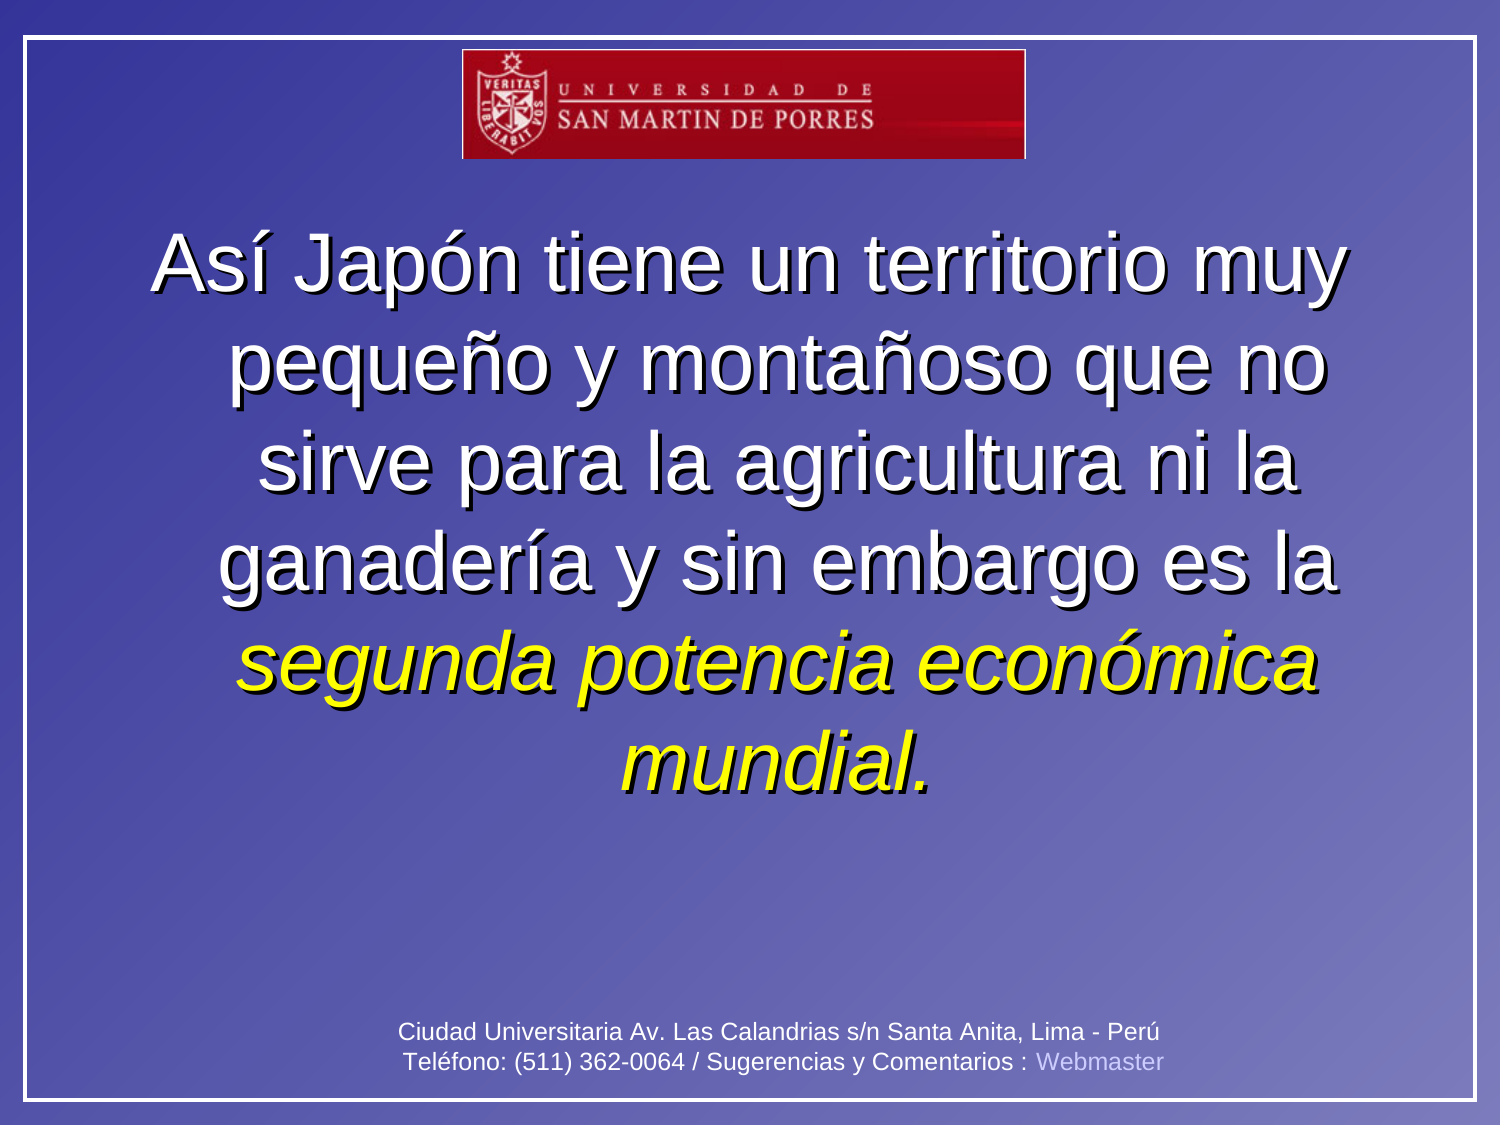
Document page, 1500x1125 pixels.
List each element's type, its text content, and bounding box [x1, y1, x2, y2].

list Así Japón tiene un territorio muy pequeño y montañoso que no sirve para la agricultura ni la ganadería y sin embargo es la segunda potencia económica mundial. [112, 200, 1388, 876]
picture [462, 49, 1026, 159]
